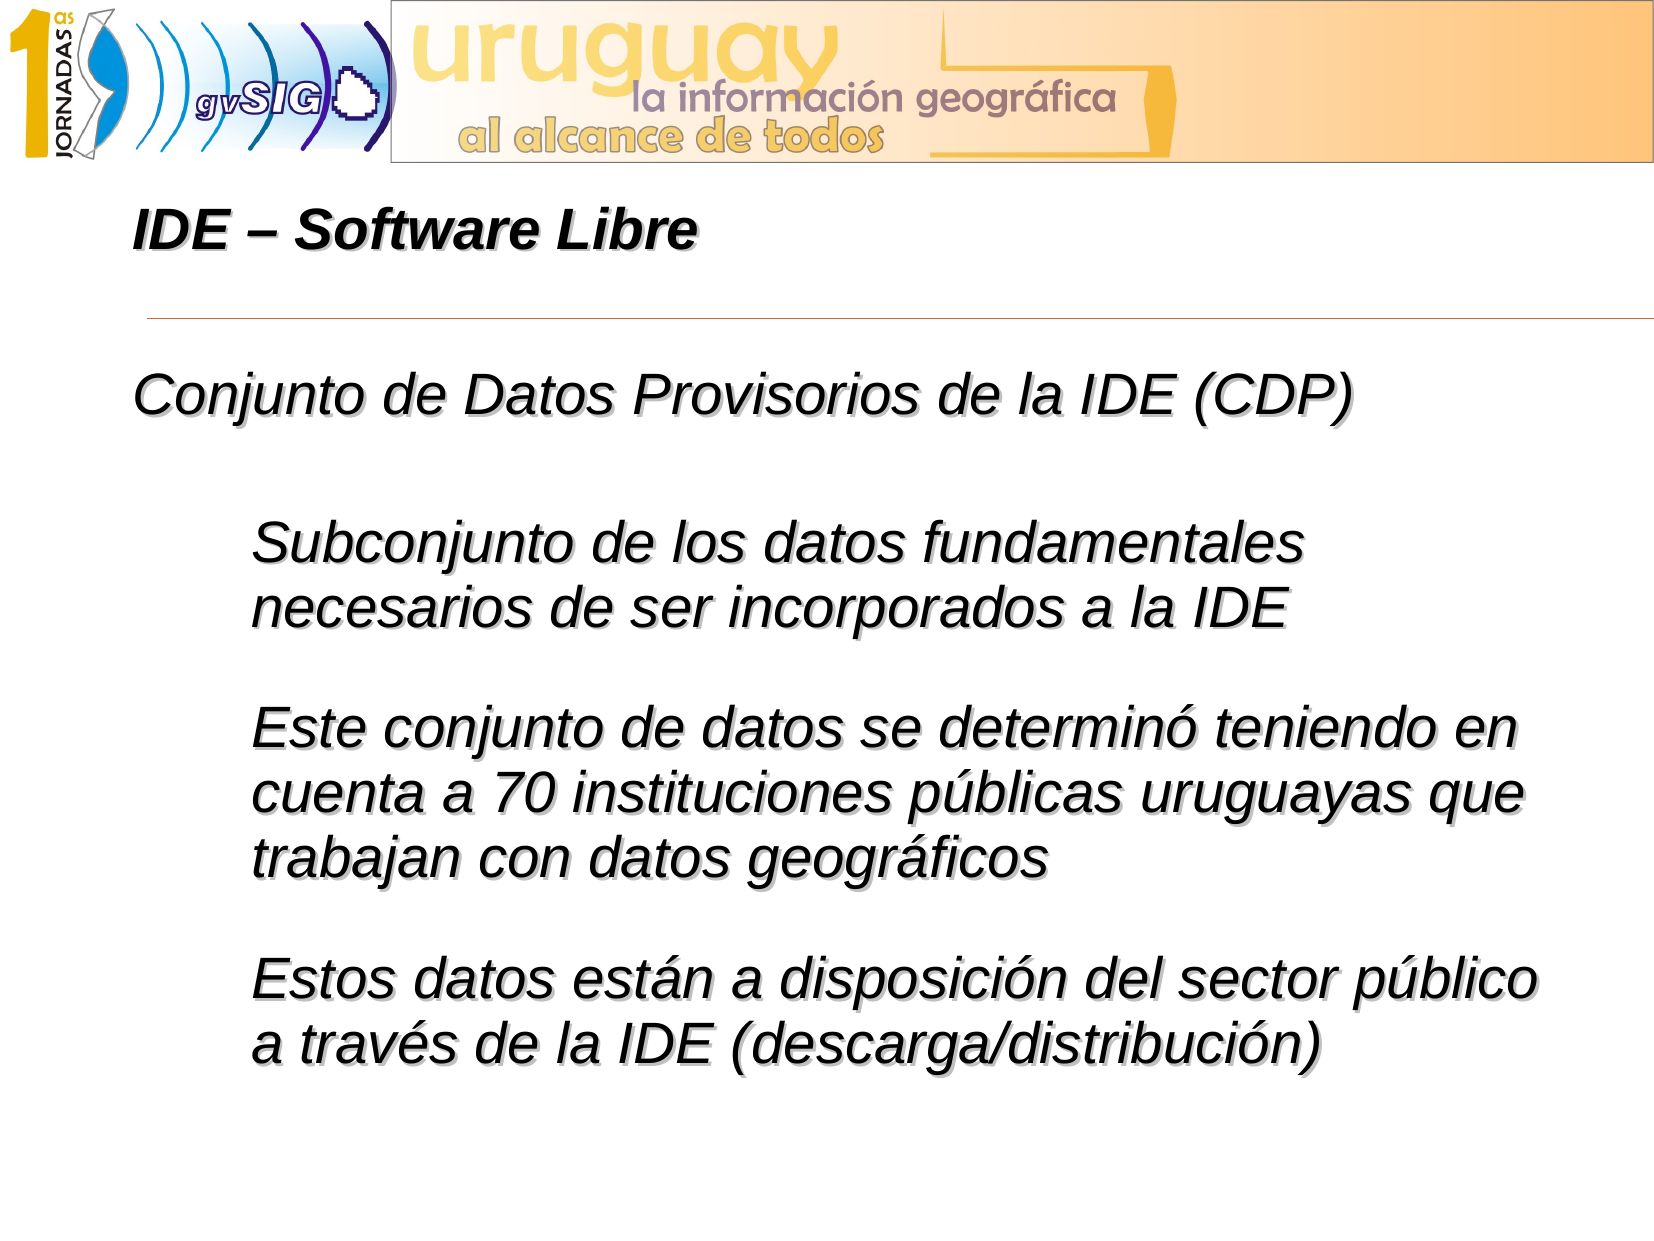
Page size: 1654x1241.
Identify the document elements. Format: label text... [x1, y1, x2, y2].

picture [0, 6, 1181, 163]
text_box IDE – Software Libre [118, 188, 975, 279]
text_box Subconjunto de los datos fundamentales necesarios de ser incorporados a la IDE Este conjunto de datos se determinó teniendo en cuenta a 70 instituciones públicas uruguayas que trabajan con datos geográficos Estos datos están a disposición del sector público a través de la IDE (descarga/distribución) [236, 501, 1565, 1080]
text_box Conjunto de Datos Provisorios de la IDE (CDP) [118, 354, 1477, 434]
